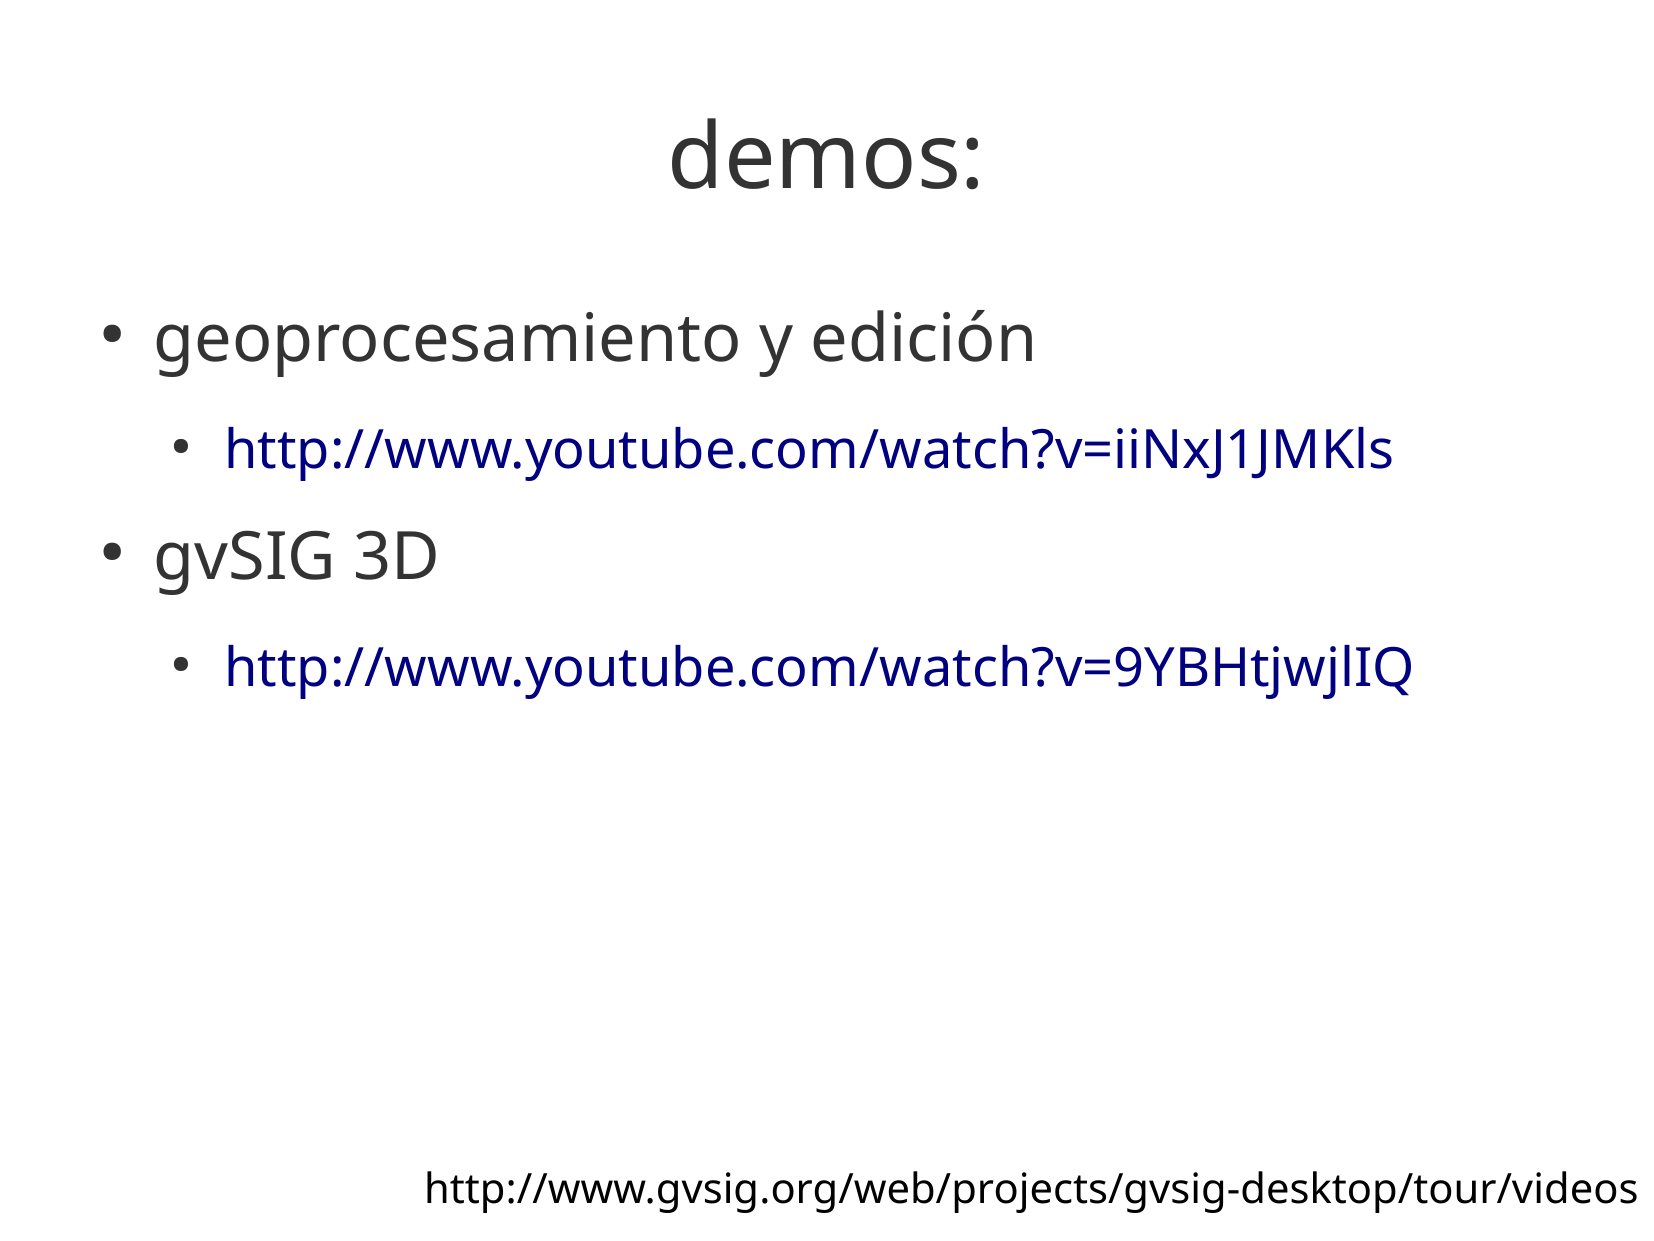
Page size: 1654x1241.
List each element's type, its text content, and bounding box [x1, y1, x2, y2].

title demos: [82, 49, 1571, 257]
list geoprocesamiento y edición http://www.youtube.com/watch?v=iiNxJ1JMKls gvSIG 3D http://www.youtube.com/watch?v=9YBHtjwjlIQ [82, 290, 1571, 886]
text_box http://www.gvsig.org/web/projects/gvsig-desktop/tour/videos [177, 1151, 1654, 1233]
